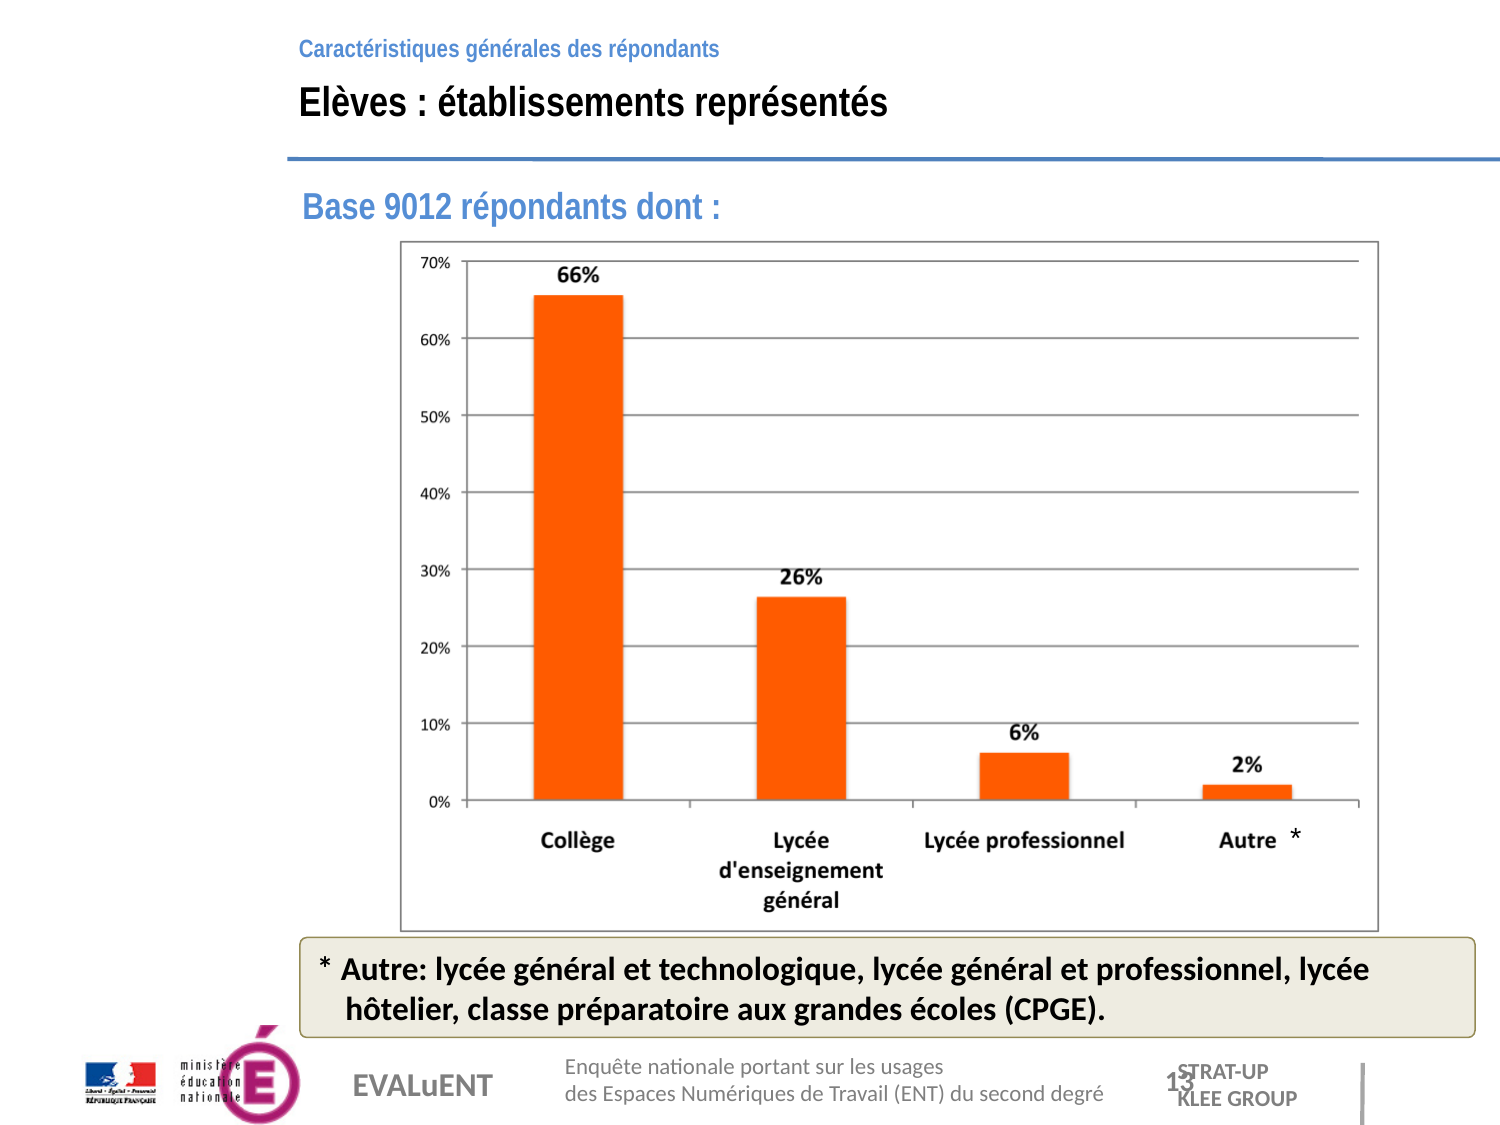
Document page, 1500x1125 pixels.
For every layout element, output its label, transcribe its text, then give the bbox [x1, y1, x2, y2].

text_box * [1275, 812, 1317, 863]
picture [399, 240, 1380, 933]
text_box * Autre: lycée général et technologique, lycée général et professionnel, lycée hôtelier, classe préparatoire aux grandes écoles (CPGE). [299, 937, 1476, 1038]
text_box Caractéristiques générales des répondants Elèves : établissements représentés [284, 25, 1455, 100]
text_box [1074, 1050, 1426, 1110]
text_box Base 9012 répondants dont : [287, 174, 743, 236]
